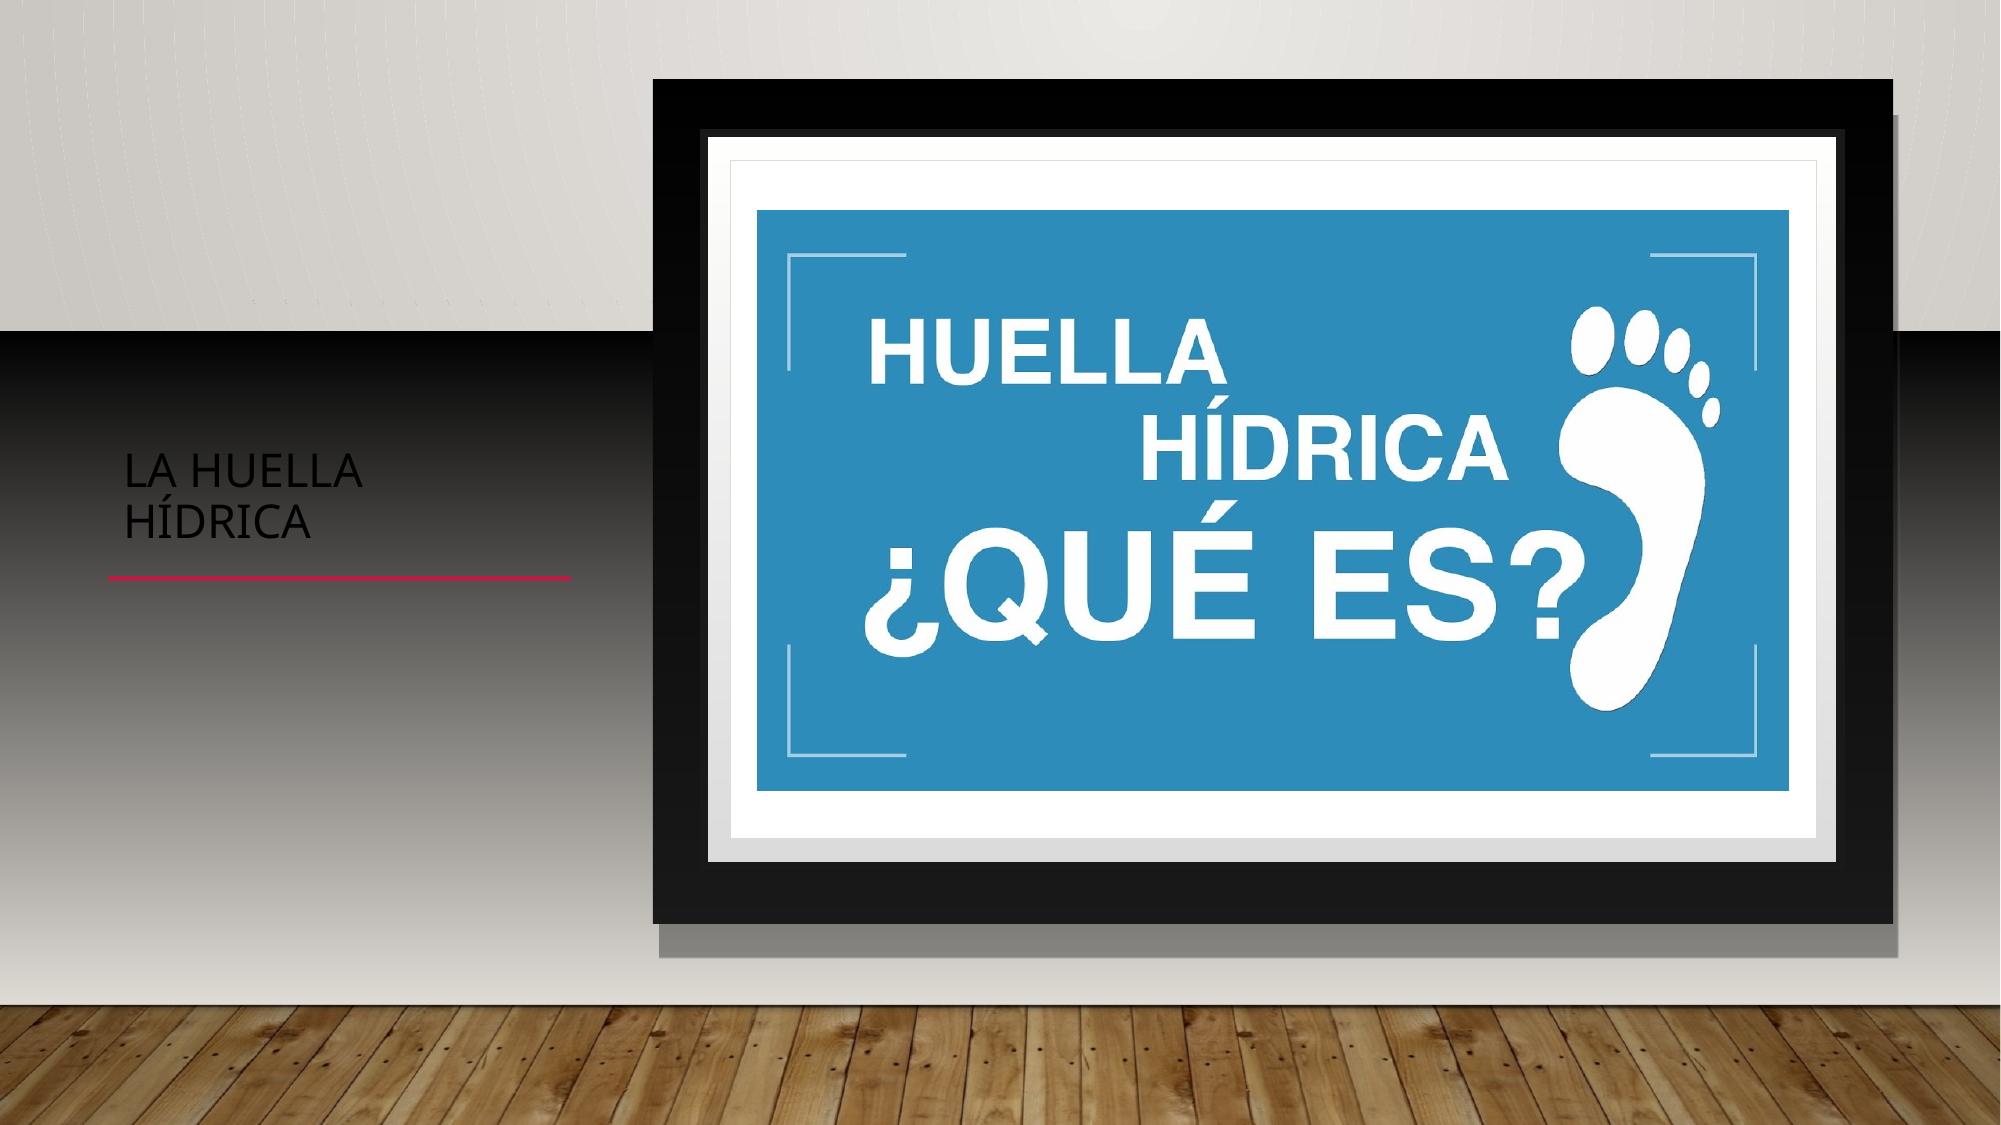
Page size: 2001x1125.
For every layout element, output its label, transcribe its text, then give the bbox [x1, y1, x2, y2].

picture [0, 1005, 2000, 1125]
text_box [0, 0, 2000, 1005]
picture [757, 210, 1789, 791]
title La huella hídrica [108, 438, 572, 549]
